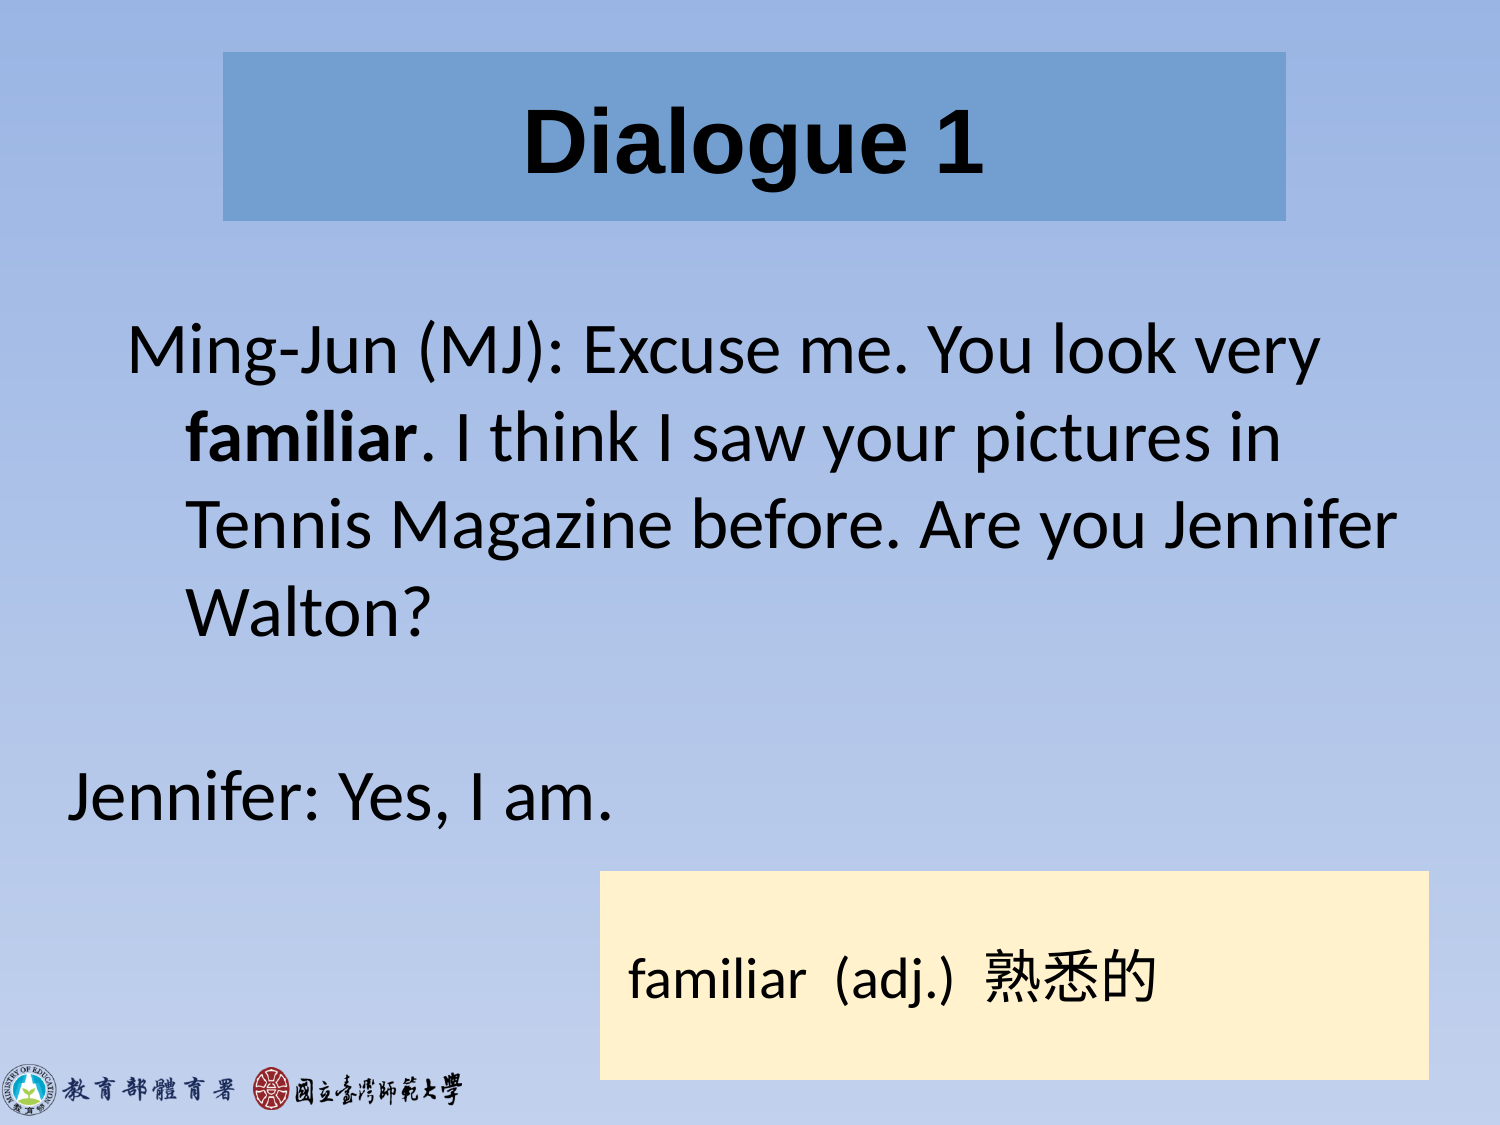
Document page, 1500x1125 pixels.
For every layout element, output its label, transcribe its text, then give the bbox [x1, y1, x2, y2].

text_box familiar (adj.) 熟悉的 [600, 871, 1429, 1080]
list Ming-Jun (MJ): Excuse me. You look very familiar. I think I saw your pictures in Tennis Magazine before. Are you Jennifer Walton? Jennifer: Yes, I am. [52, 293, 1480, 1050]
title Dialogue 1 [79, 42, 1430, 231]
